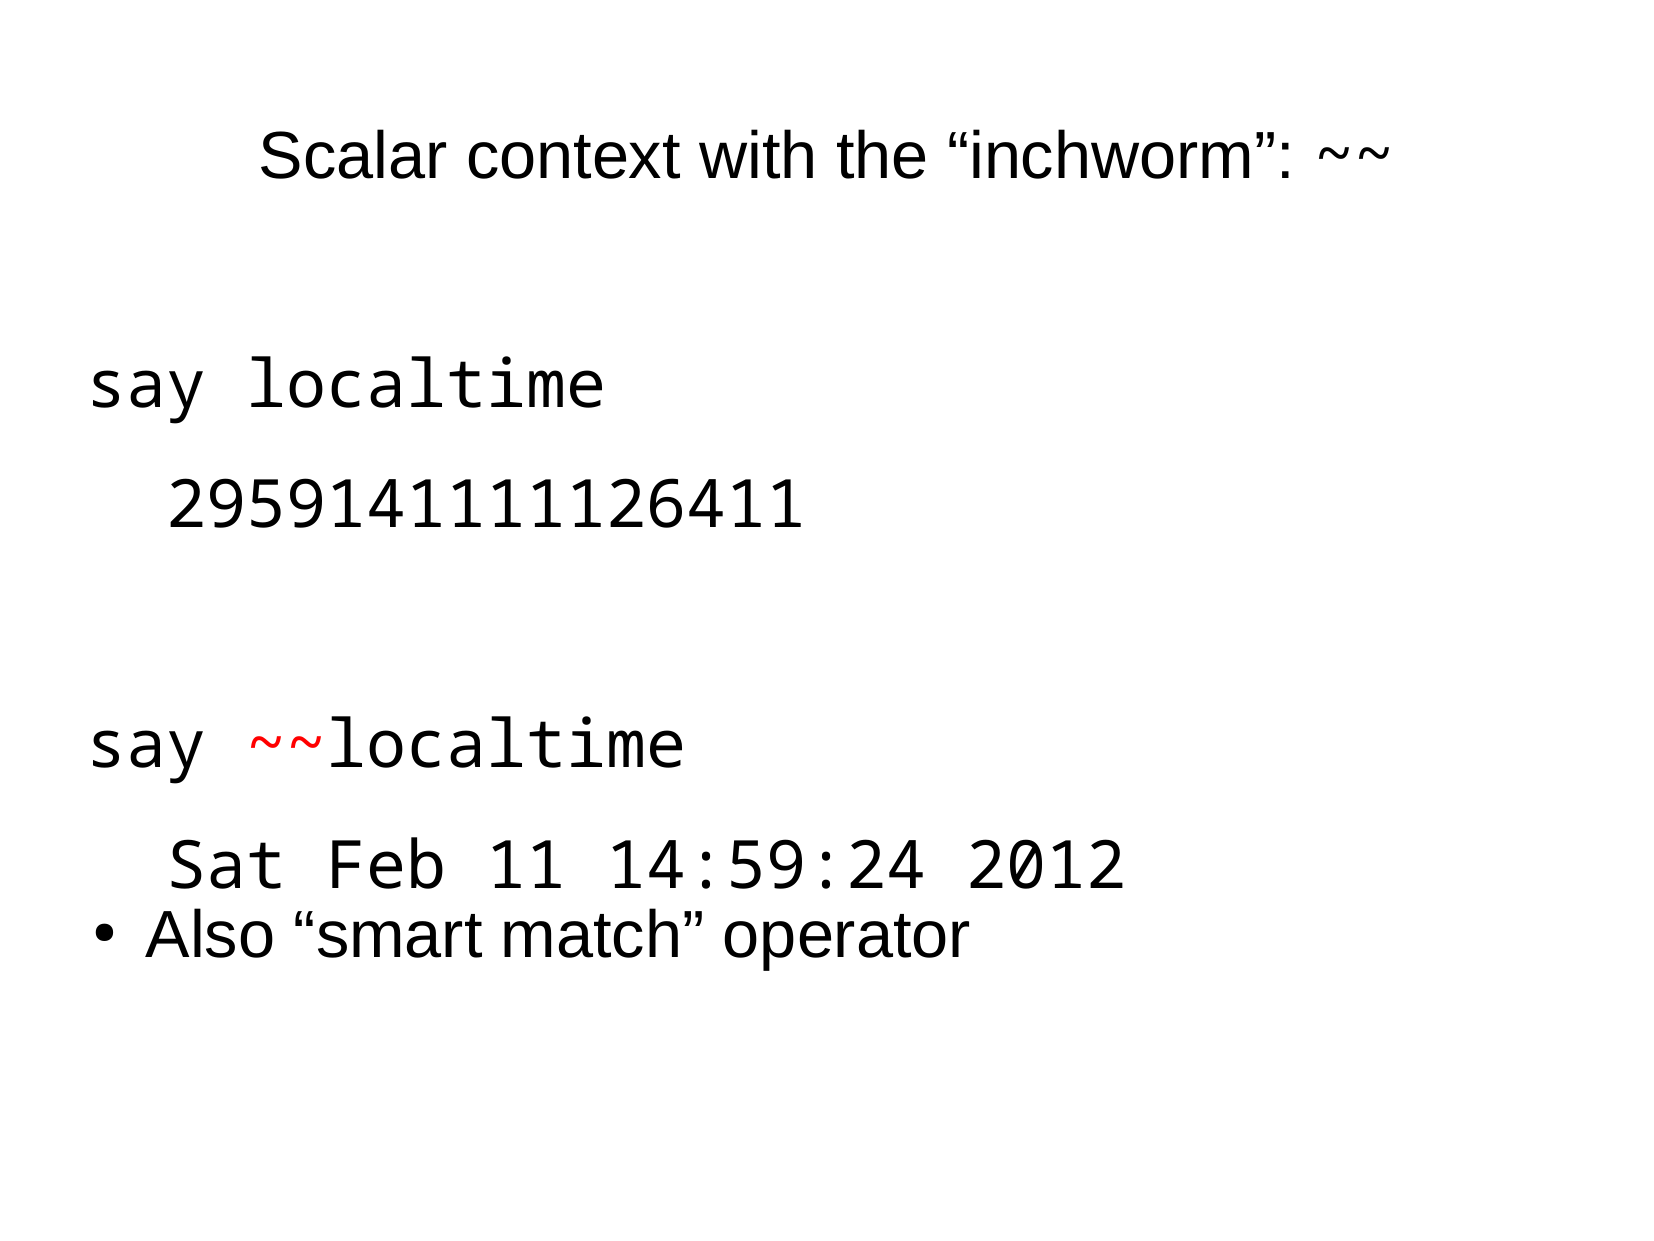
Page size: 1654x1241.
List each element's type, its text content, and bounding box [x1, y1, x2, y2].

list say localtime 2959141111126411 say ~~localtime Sat Feb 11 14:59:24 2012 [86, 335, 1576, 788]
list Also “smart match” operator [75, 897, 1564, 1088]
title Scalar context with the “inchworm”: ~~ [82, 49, 1571, 257]
